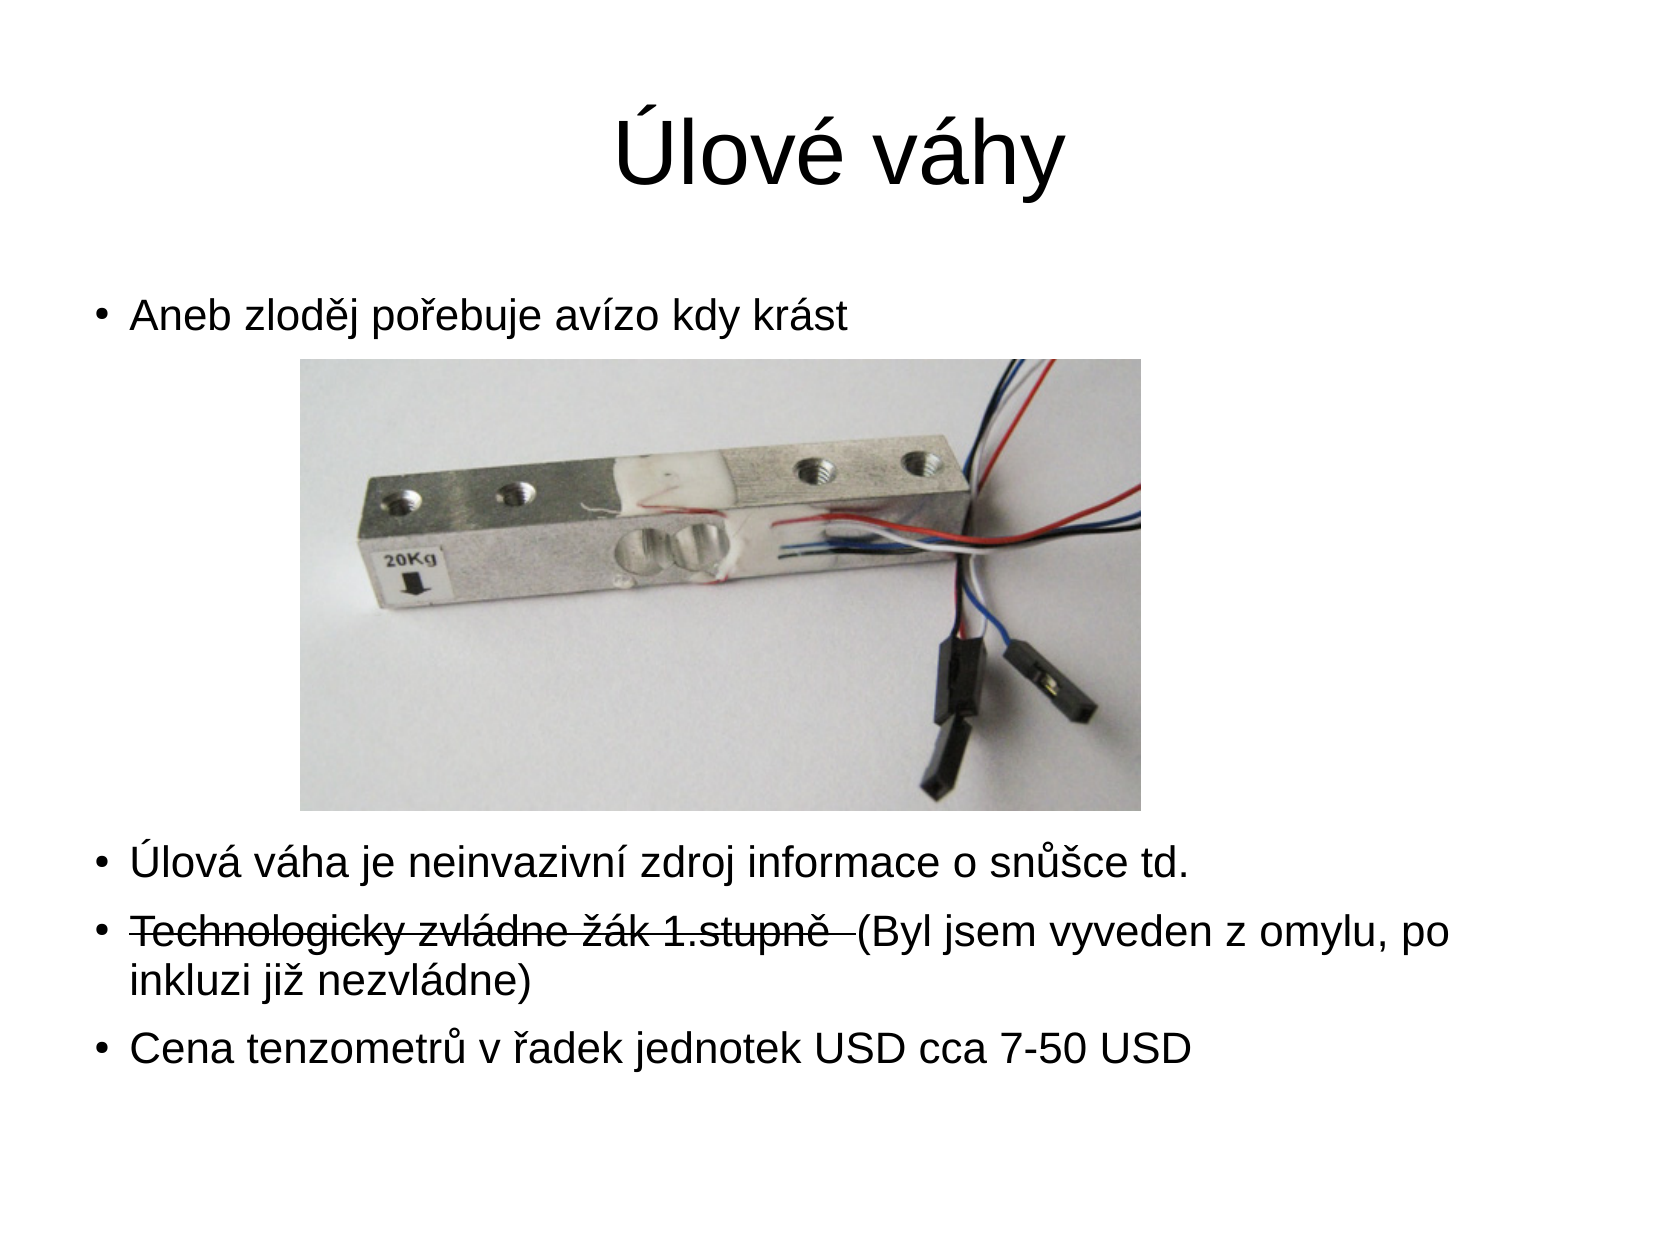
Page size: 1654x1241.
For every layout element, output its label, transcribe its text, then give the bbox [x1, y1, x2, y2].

list Aneb zloděj pořebuje avízo kdy krást Úlová váha je neinvazivní zdroj informace o snůšce td. Technologicky zvládne žák 1.stupně (Byl jsem vyveden z omylu, po inkluzi již nezvládne) Cena tenzometrů v řadek jednotek USD cca 7-50 USD [82, 290, 1576, 1081]
title Úlové váhy [82, 49, 1571, 257]
picture [300, 359, 1141, 811]
